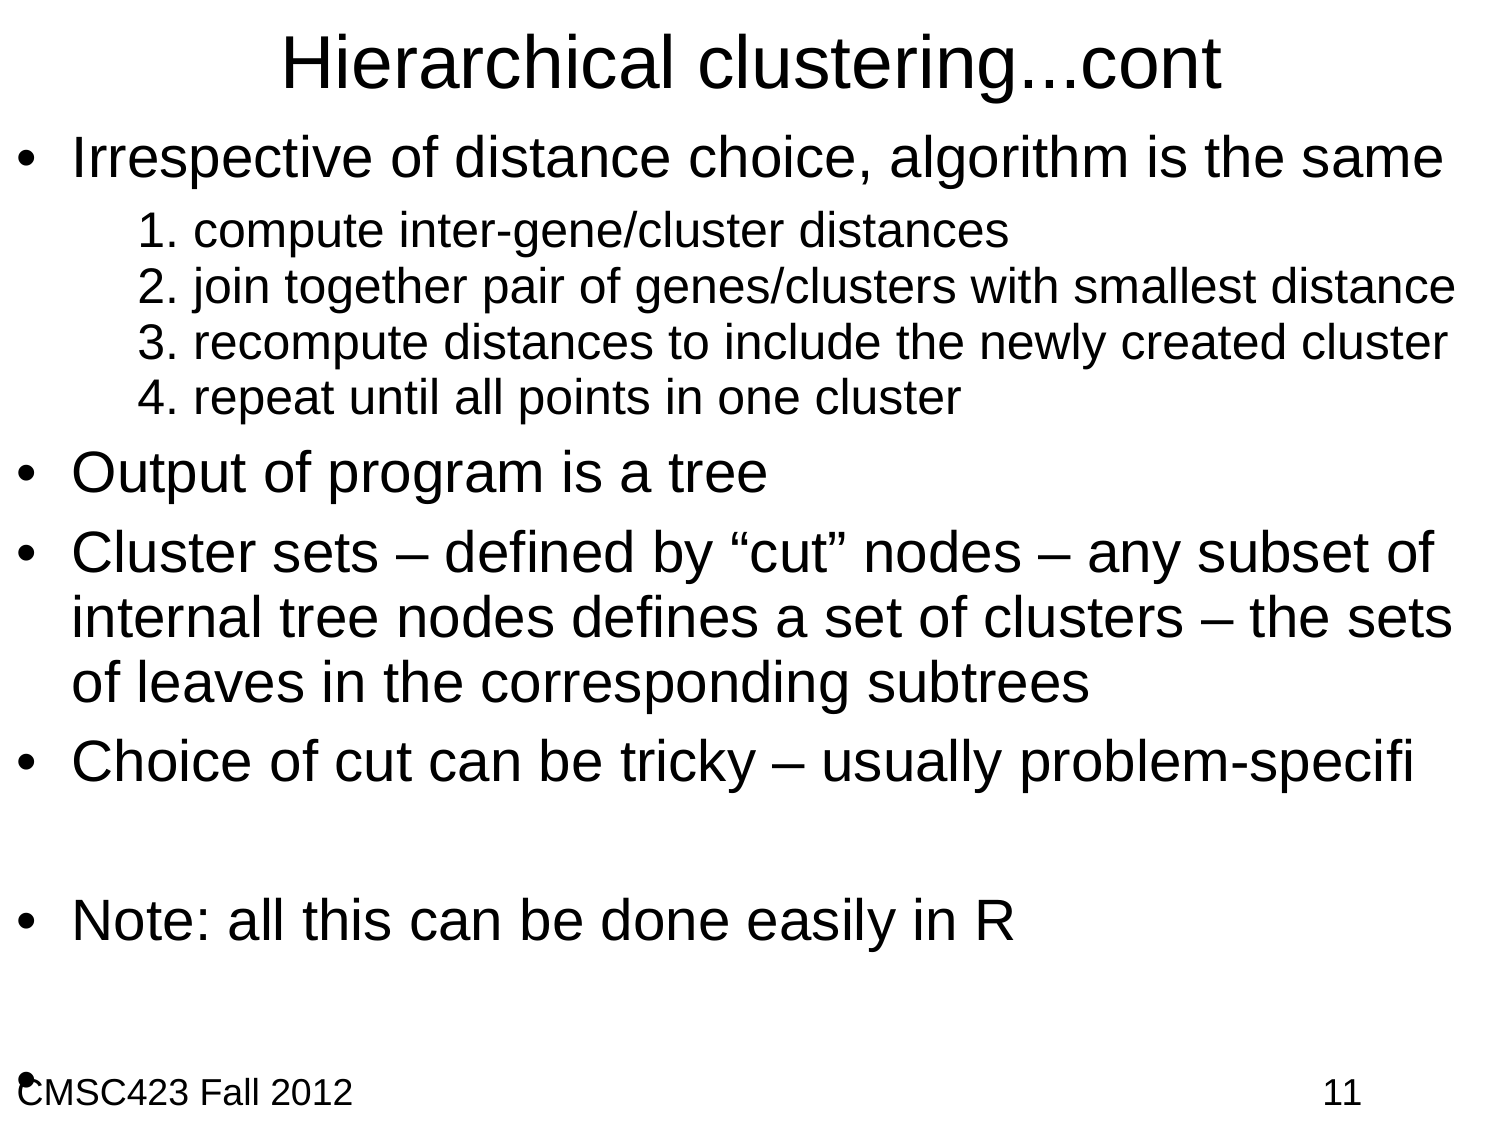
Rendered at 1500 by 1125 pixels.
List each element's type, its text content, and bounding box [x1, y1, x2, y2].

list Irrespective of distance choice, algorithm is the same 1. compute inter-gene/cluster distances 2. join together pair of genes/clusters with smallest distance 3. recompute distances to include the newly created cluster 4. repeat until all points in one cluster Output of program is a tree Cluster sets – defined by “cut” nodes – any subset of internal tree nodes defines a set of clusters – the sets of leaves in the corresponding subtrees Choice of cut can be tricky – usually problem-specifi Note: all this can be done easily in R [16, 124, 1485, 1113]
title Hierarchical clustering...cont [19, 9, 1485, 116]
